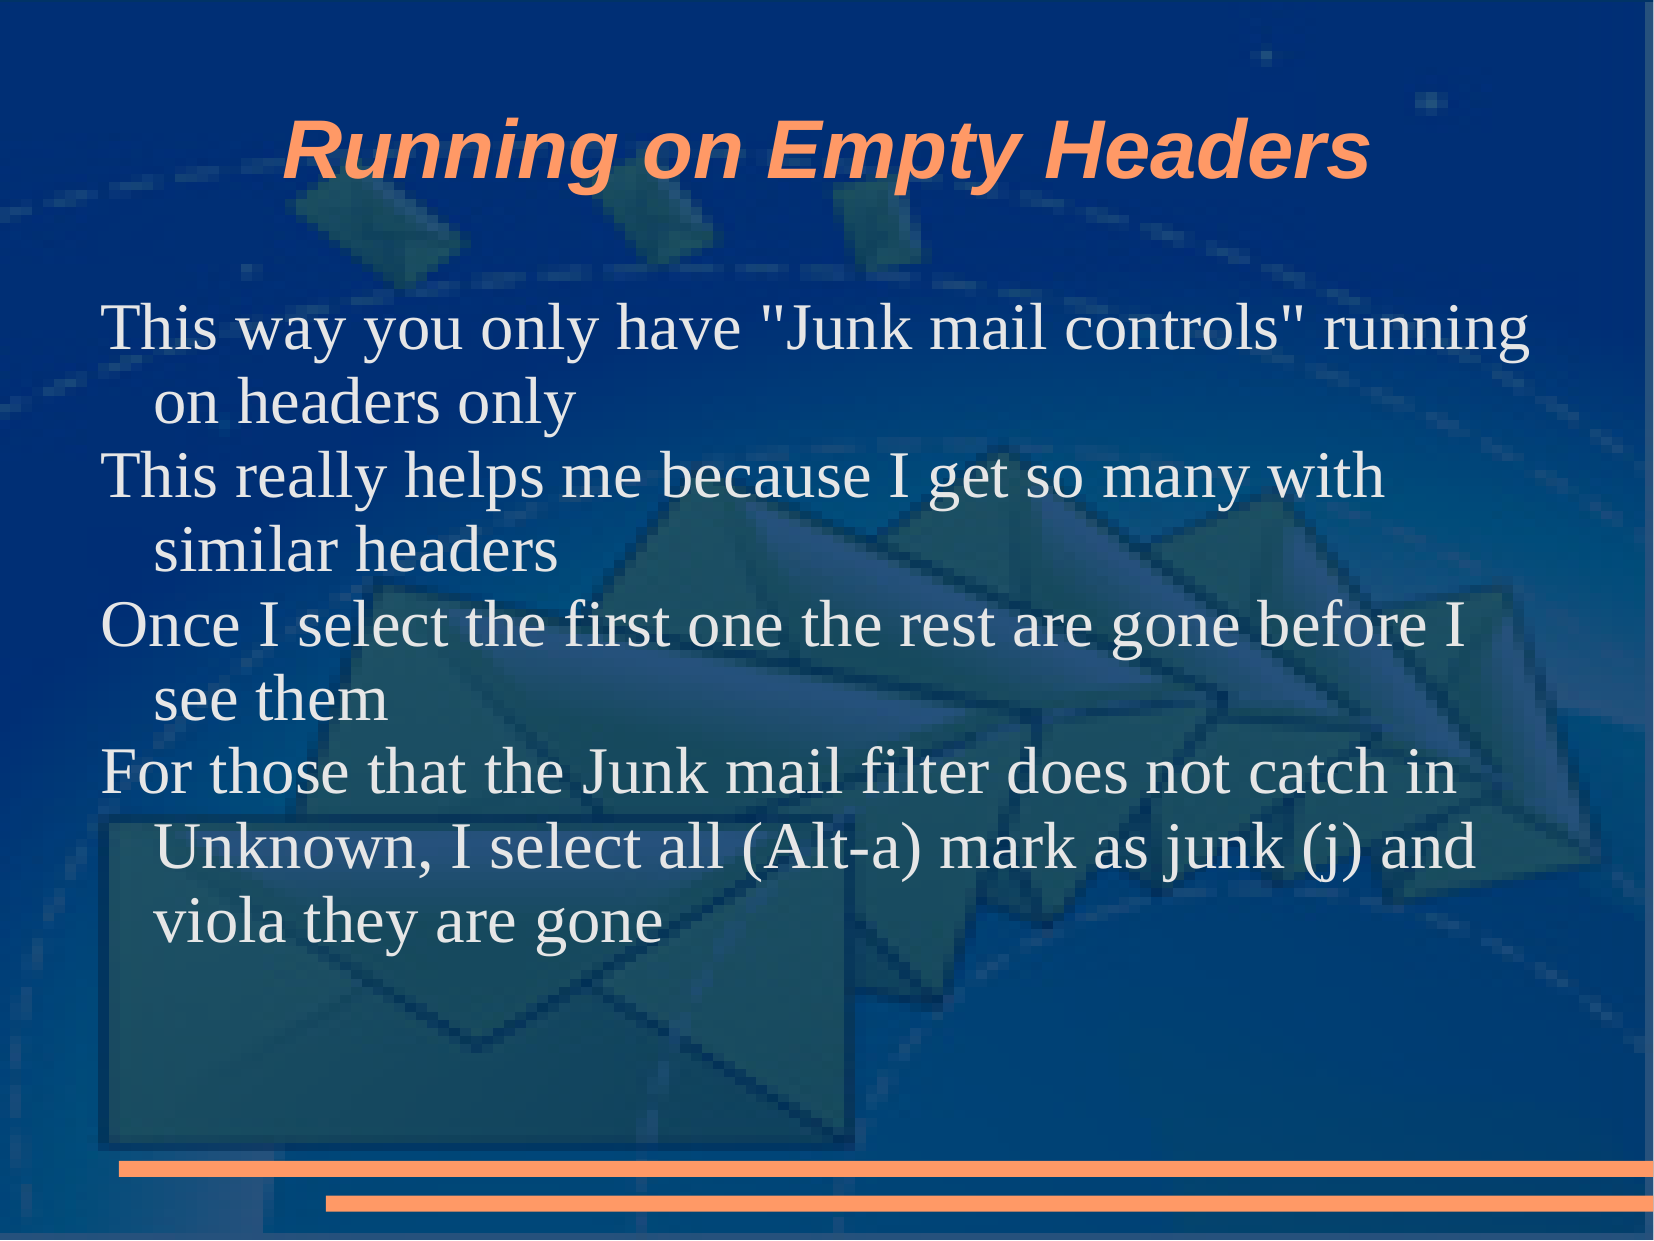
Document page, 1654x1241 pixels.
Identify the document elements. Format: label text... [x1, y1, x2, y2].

list This way you only have "Junk mail controls" running on headers only This really helps me because I get so many with similar headers Once I select the first one the rest are gone before I see them For those that the Junk mail filter does not catch in Unknown, I select all (Alt-a) mark as junk (j) and viola they are gone [82, 290, 1571, 1094]
title Running on Empty Headers [121, 46, 1534, 254]
